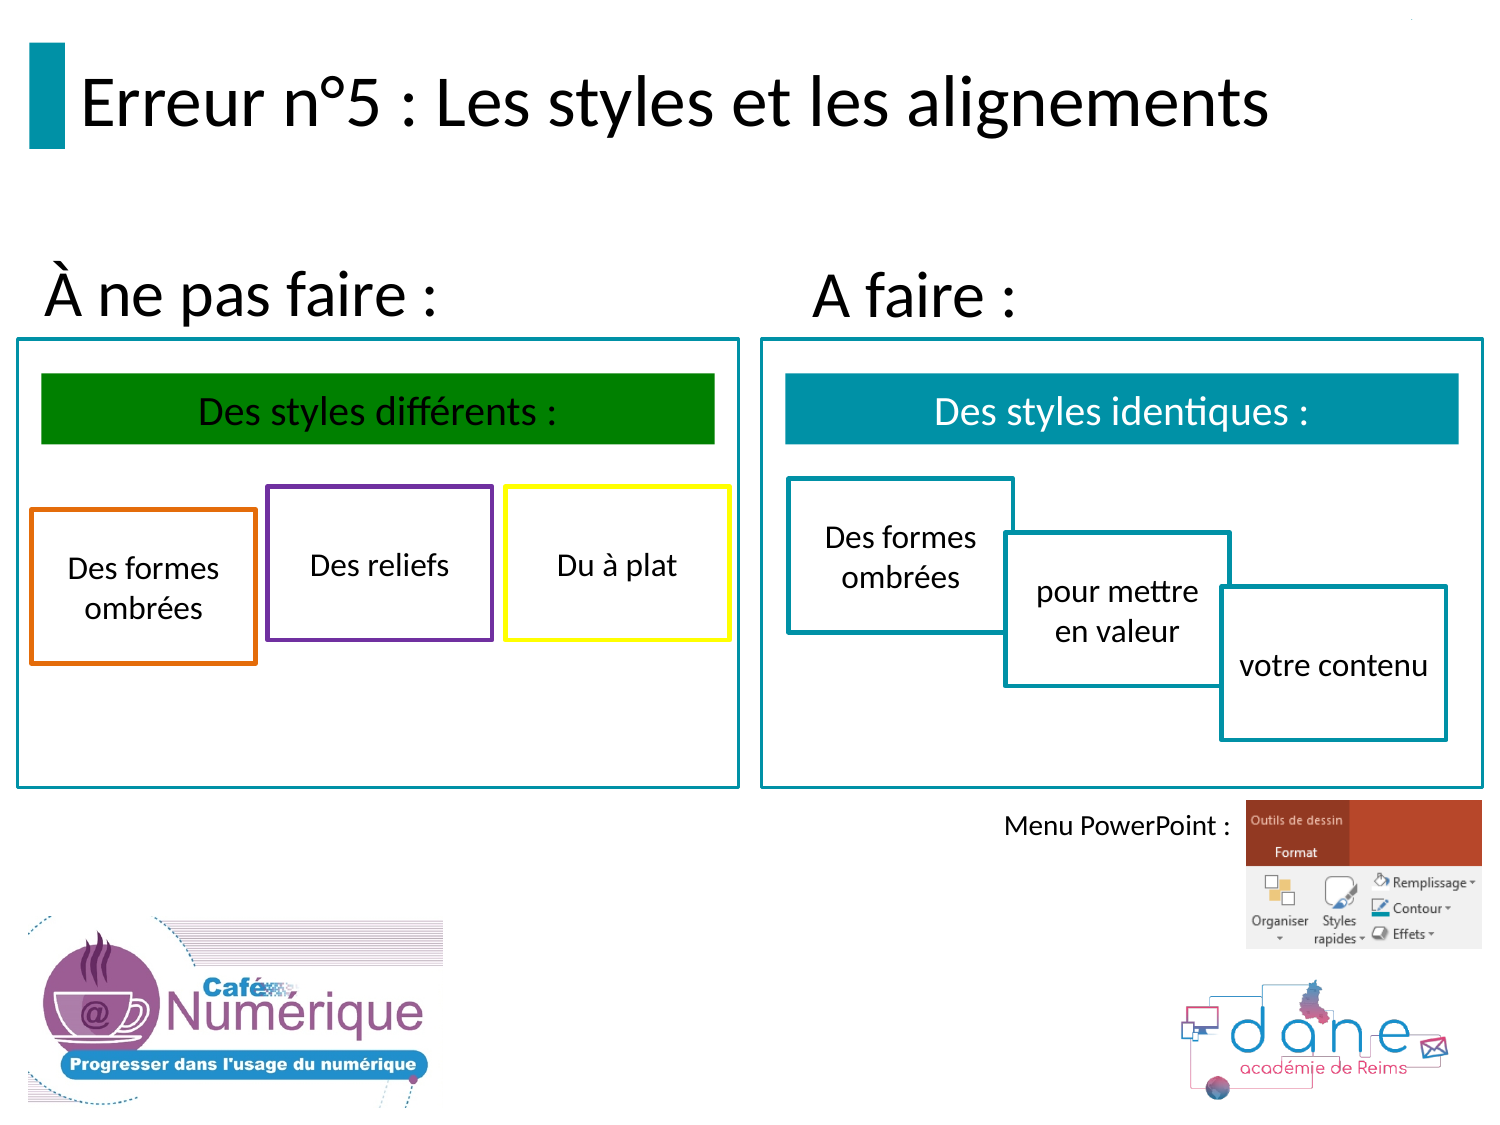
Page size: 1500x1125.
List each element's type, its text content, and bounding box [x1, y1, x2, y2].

text_box [761, 339, 1483, 788]
text_box Du à plat [505, 486, 730, 641]
picture [1246, 800, 1482, 949]
text_box votre contenu [1221, 586, 1447, 741]
text_box Des formes ombrées [788, 478, 1013, 633]
picture [28, 916, 443, 1108]
picture [1175, 976, 1451, 1102]
text_box pour mettre en valeur [1005, 532, 1230, 687]
text_box A faire : [797, 243, 1483, 338]
list À ne pas faire : [29, 243, 715, 338]
text_box Des reliefs [267, 486, 492, 641]
title Erreur n°5 : Les styles et les alignements [64, 45, 1376, 149]
text_box Des styles identiques : [785, 373, 1459, 445]
text_box [17, 339, 739, 788]
text_box Des styles différents : [41, 373, 715, 445]
text_box Des formes ombrées [31, 509, 256, 664]
text_box Menu PowerPoint : [967, 798, 1247, 882]
